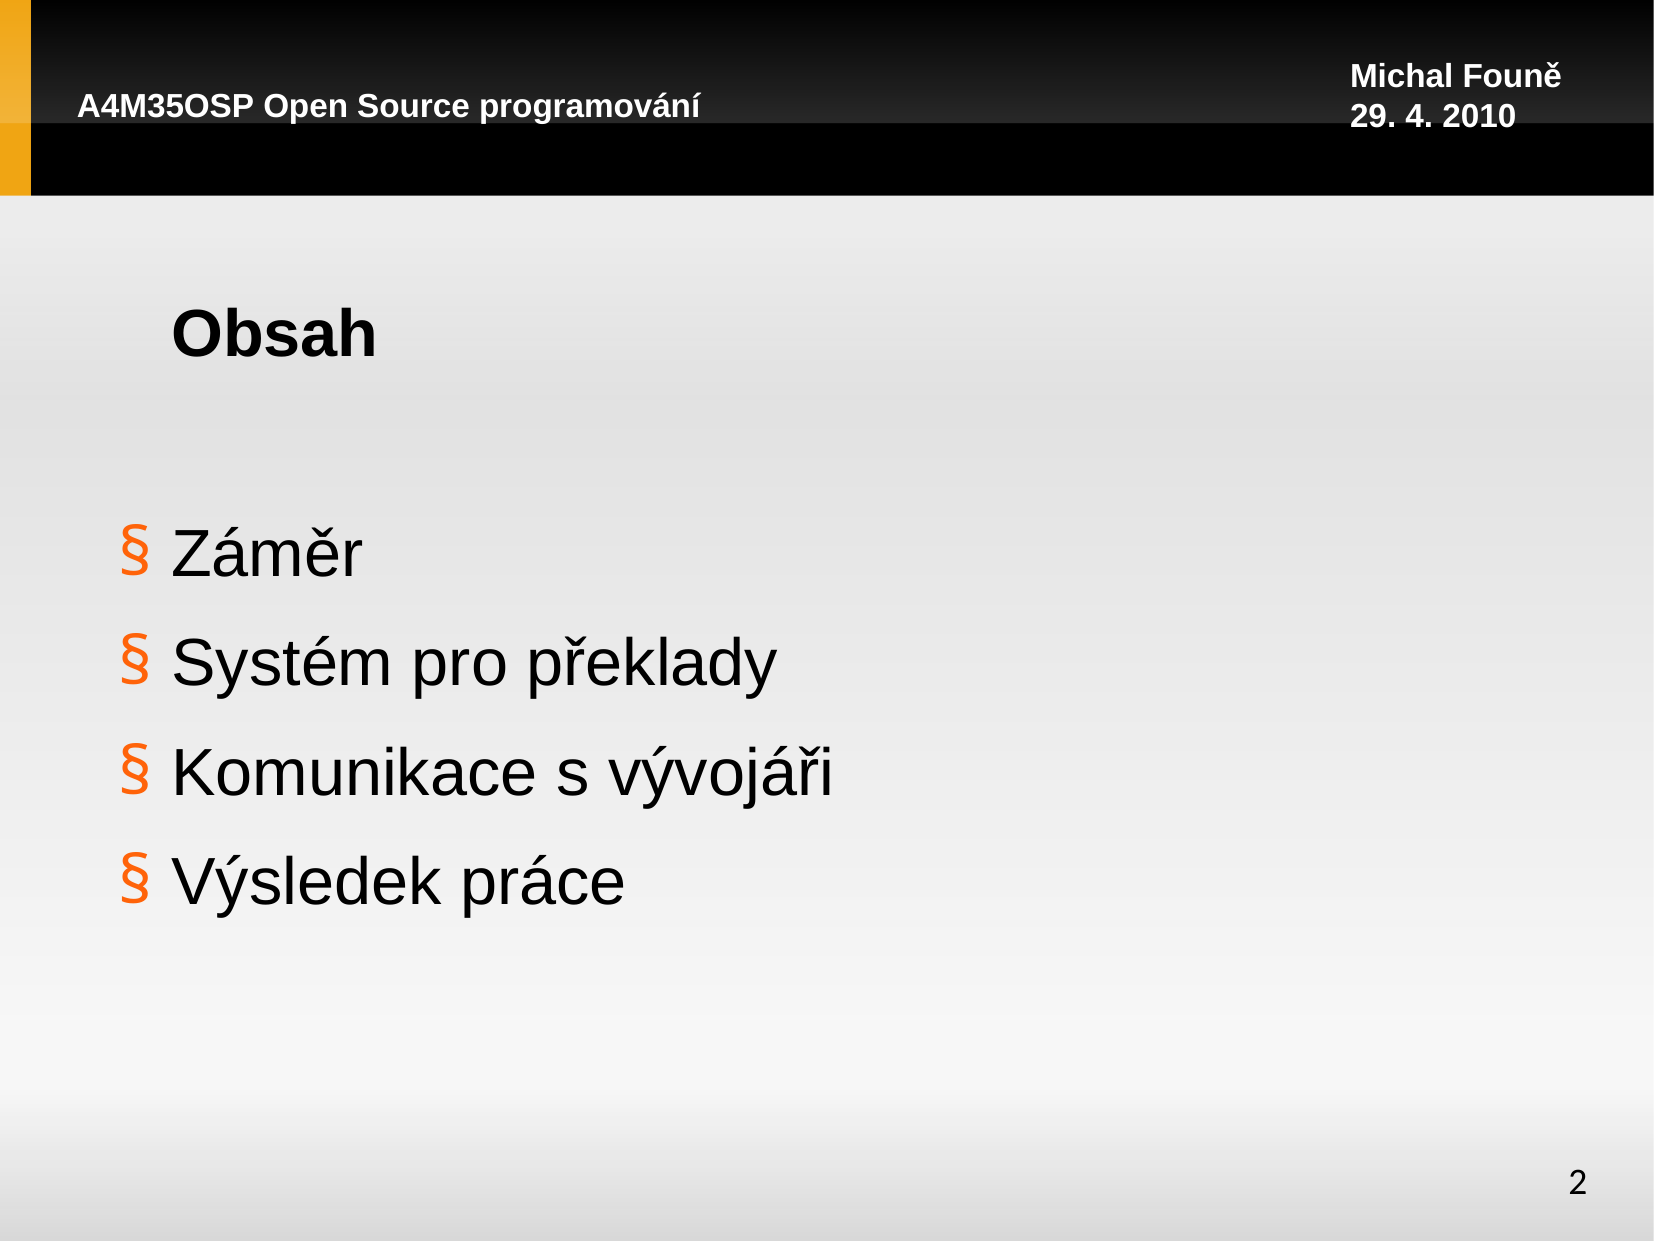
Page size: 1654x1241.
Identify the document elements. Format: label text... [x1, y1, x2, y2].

text_box 2 [1553, 1159, 1608, 1220]
title Michal Founě 29. 4. 2010 [1350, 53, 1649, 135]
title A4M35OSP Open Source programování [76, 83, 751, 124]
list Obsah Záměr Systém pro překlady Komunikace s vývojáři Výsledek práce [82, 290, 1571, 1094]
